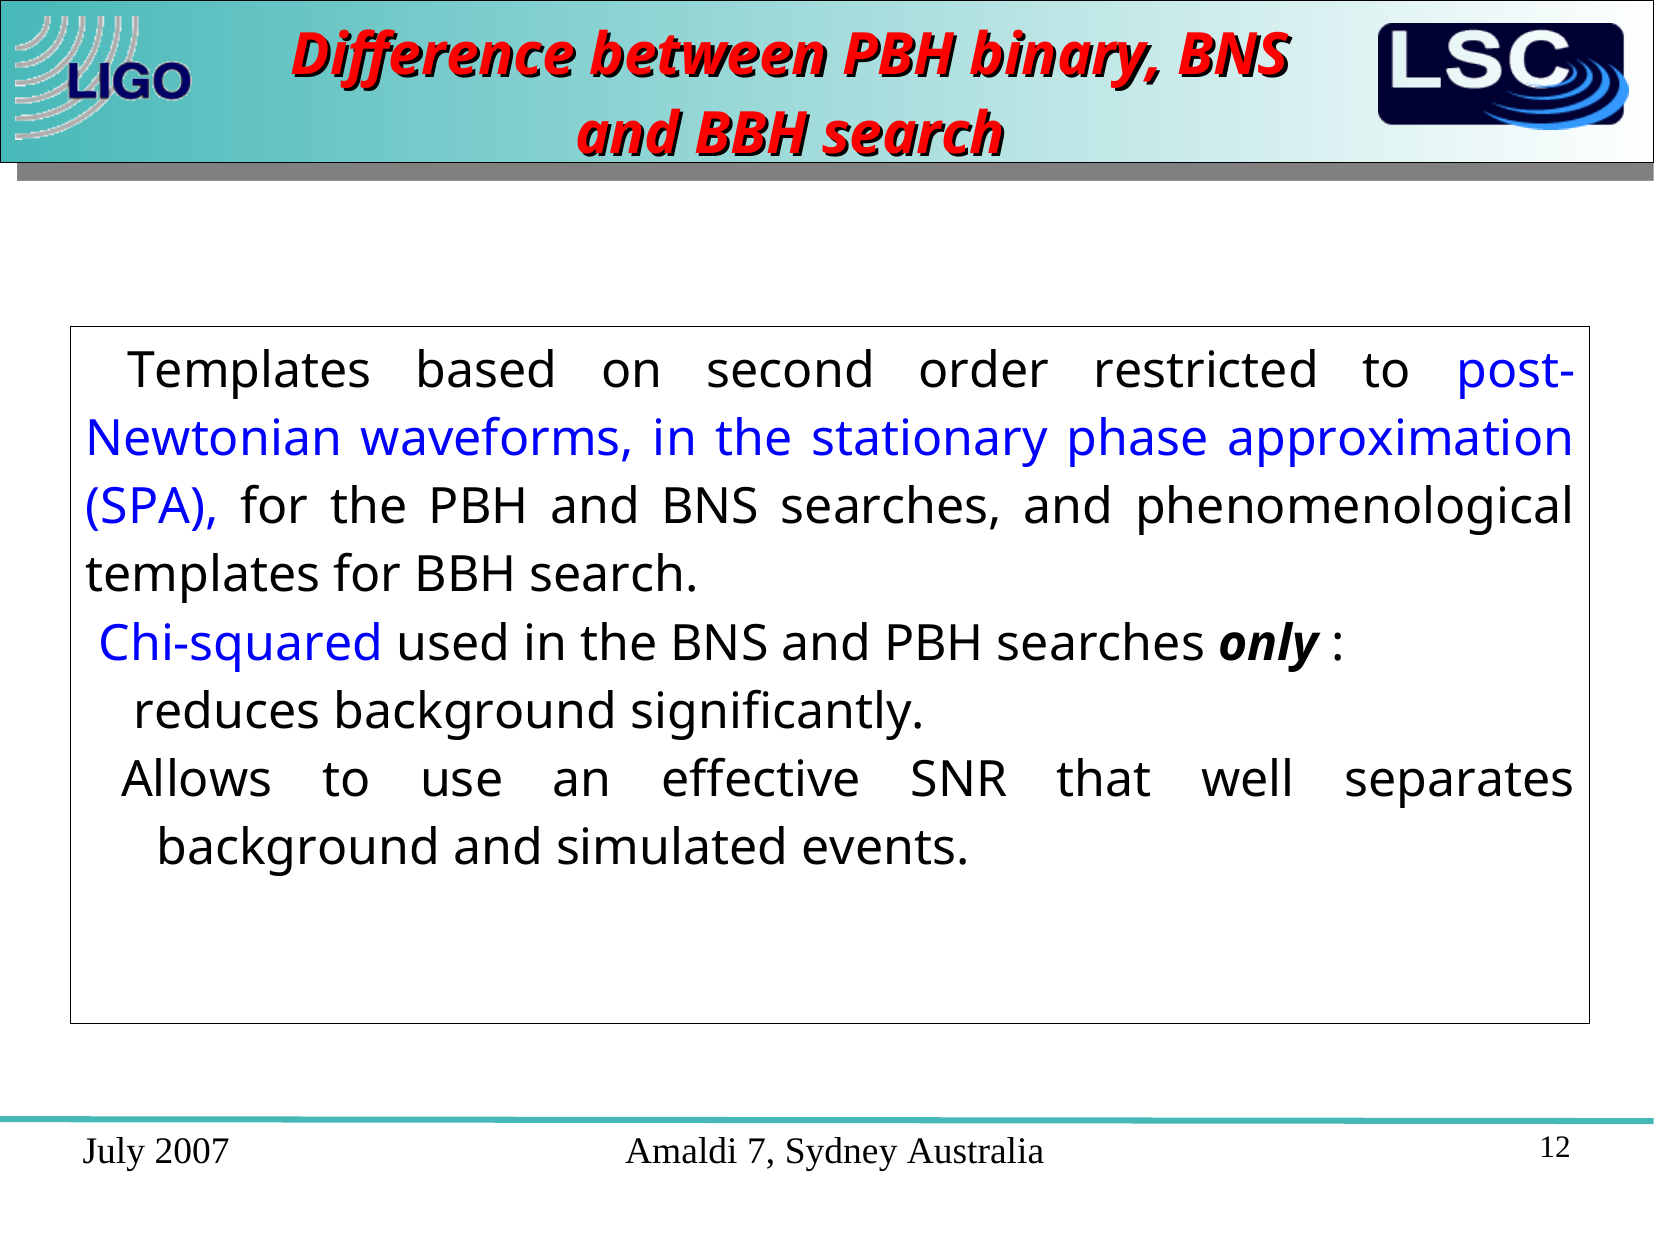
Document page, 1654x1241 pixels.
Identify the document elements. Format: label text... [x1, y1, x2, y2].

picture [15, 16, 171, 140]
text_box Templates based on second order restricted to post-Newtonian waveforms, in the stationary phase approximation (SPA), for the PBH and BNS searches, and phenomenological templates for BBH search. Chi-squared used in the BNS and PBH searches only : reduces background significantly. Allows to use an effective SNR that well separates background and simulated events. [70, 326, 1590, 947]
text_box [32, 193, 1585, 423]
text_box Difference between PBH binary, BNS and BBH search [171, 4, 1424, 163]
picture [1424, 23, 1629, 130]
